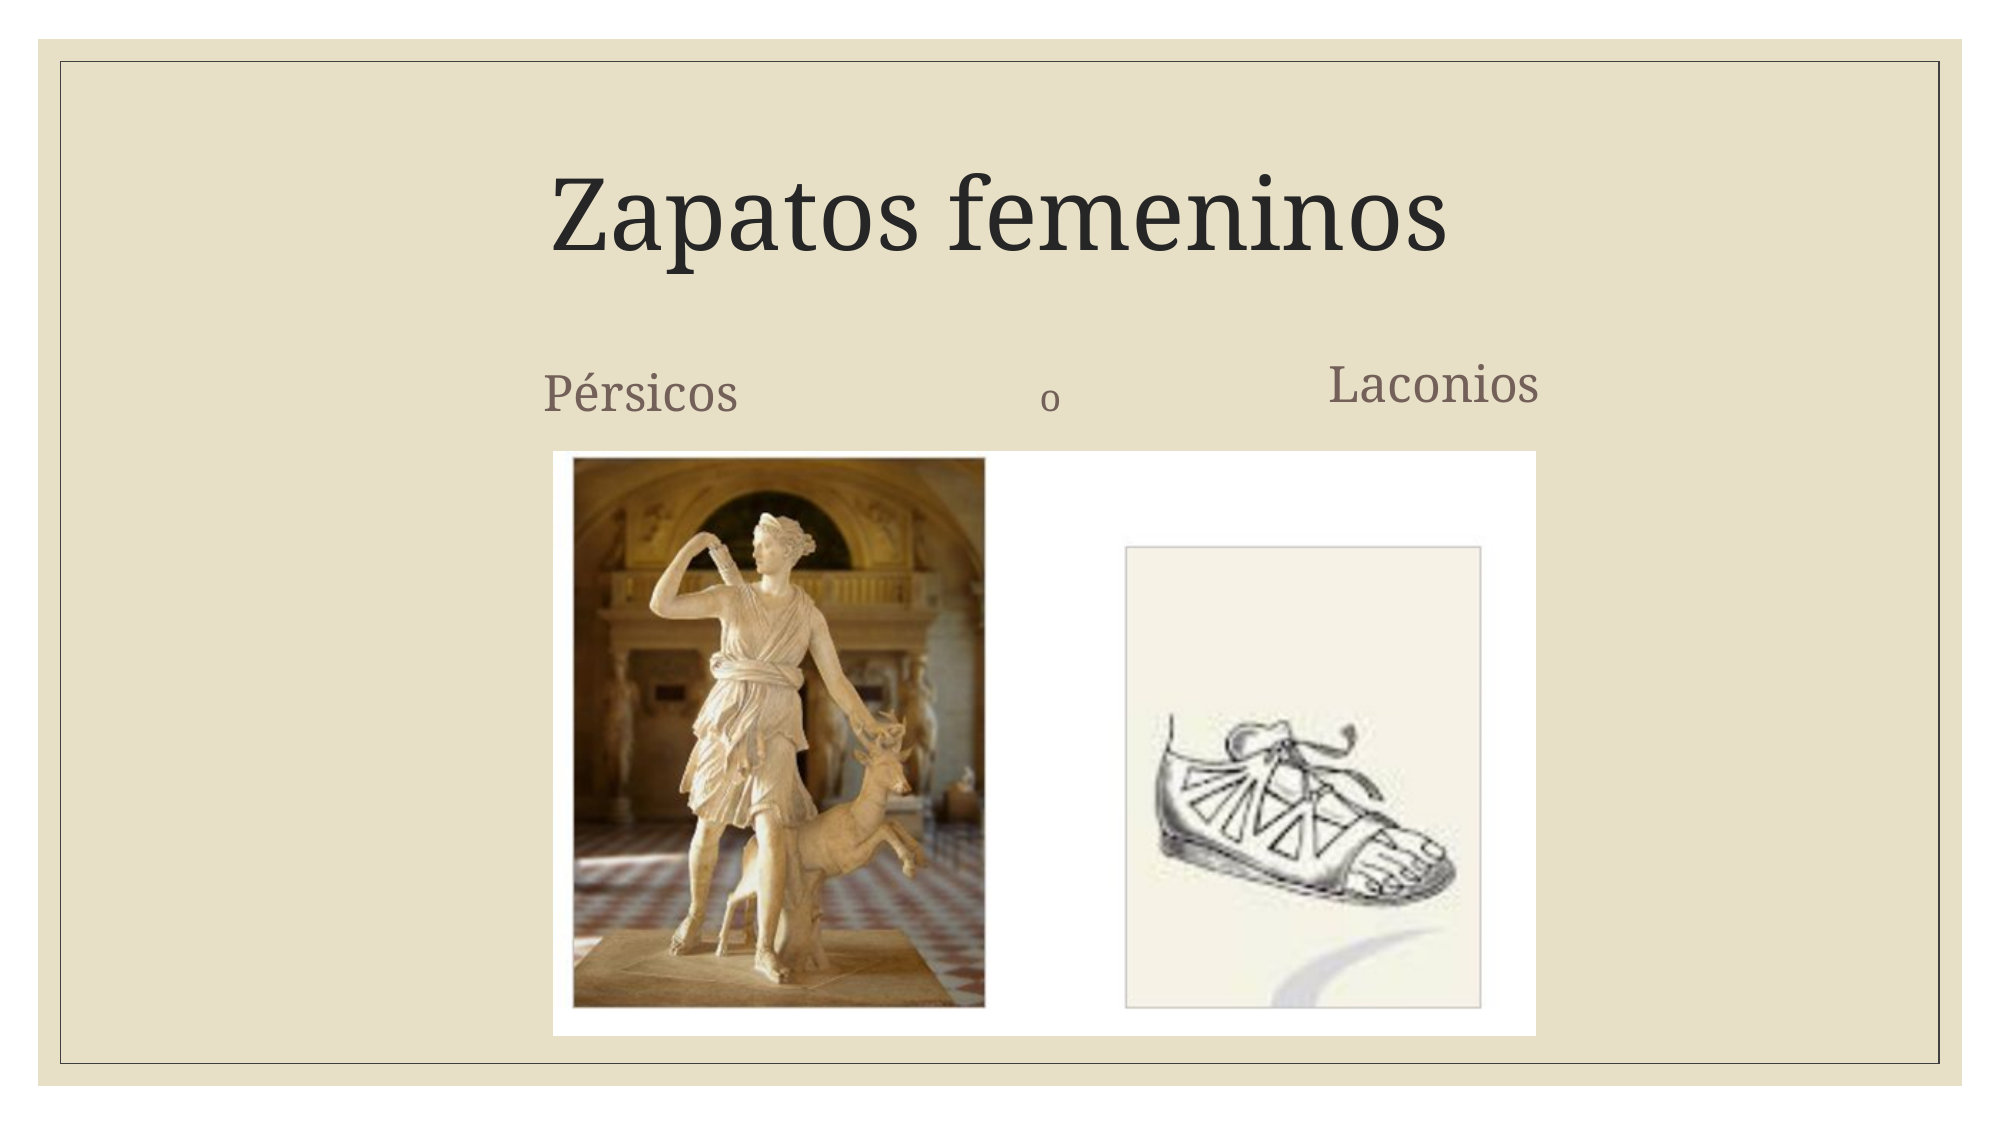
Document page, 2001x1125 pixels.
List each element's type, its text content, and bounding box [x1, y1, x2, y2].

list Laconios [1044, 330, 1825, 436]
title Zapatos femeninos [174, 105, 1825, 331]
list Pérsicos o [413, 338, 1194, 444]
picture [553, 451, 1536, 1036]
